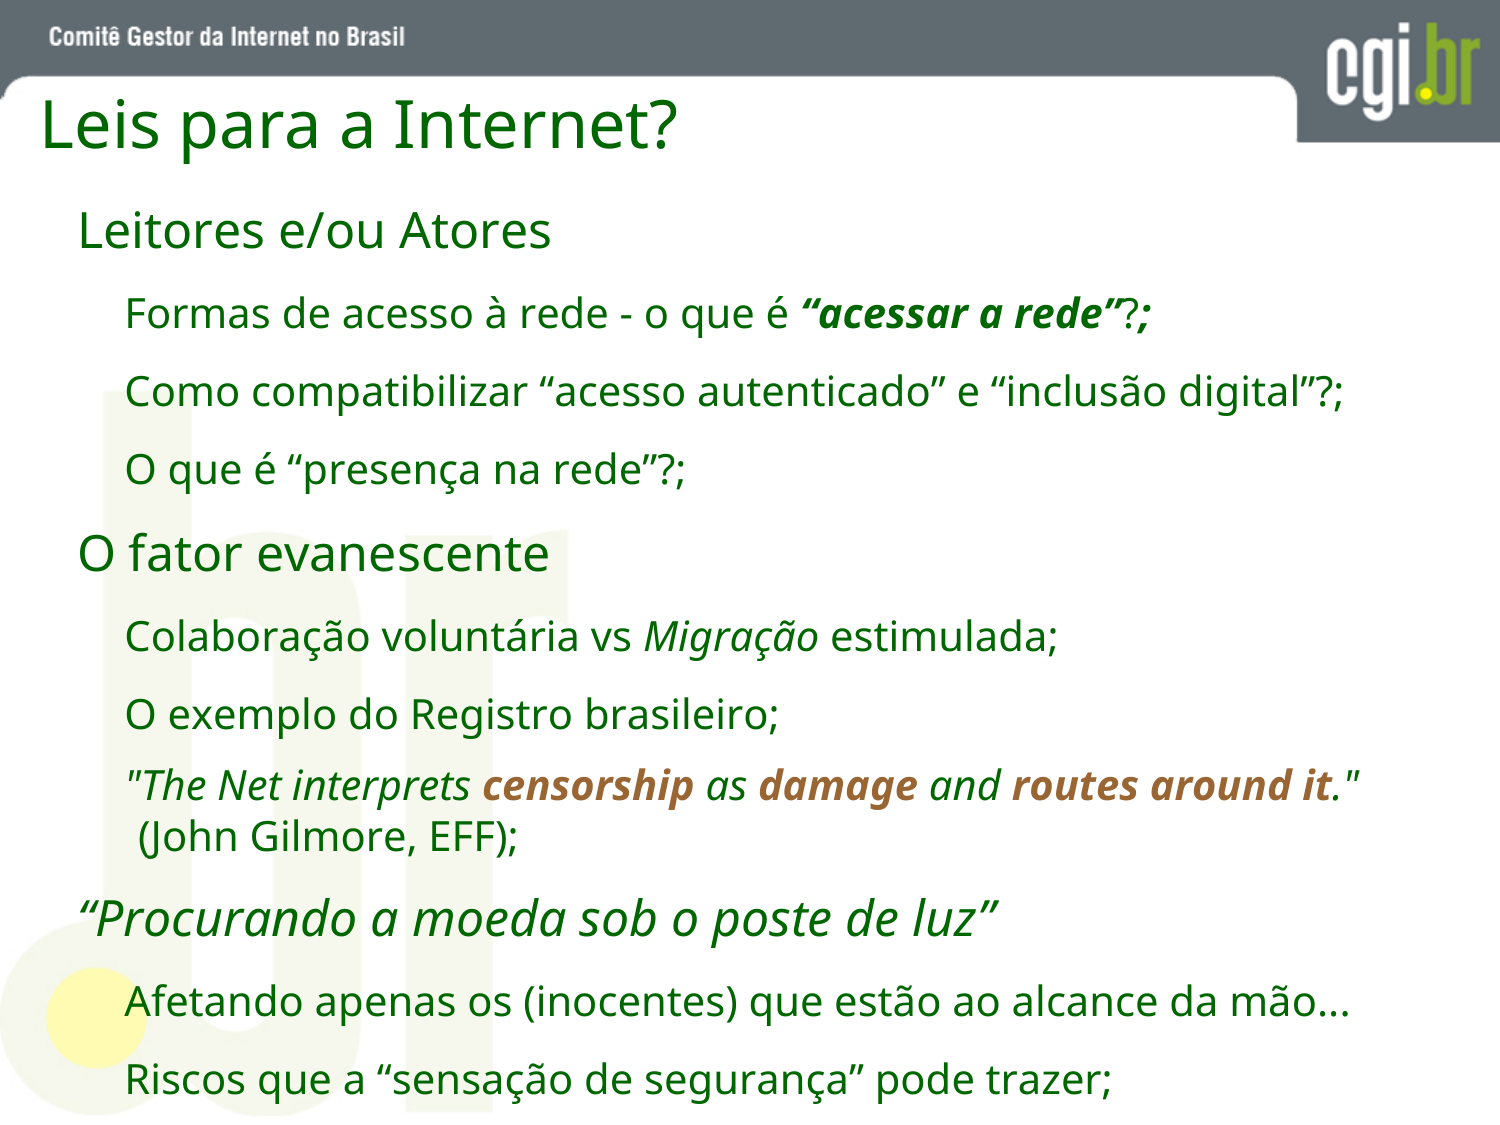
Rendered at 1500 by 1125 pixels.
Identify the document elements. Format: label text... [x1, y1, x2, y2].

list Leitores e/ou Atores Formas de acesso à rede - o que é “acessar a rede”?; Como compatibilizar “acesso autenticado” e “inclusão digital”?; O que é “presença na rede”?; O fator evanescente Colaboração voluntária vs Migração estimulada; O exemplo do Registro brasileiro; "The Net interprets censorship as damage and routes around it." (John Gilmore, EFF); “Procurando a moeda sob o poste de luz” Afetando apenas os (inocentes) que estão ao alcance da mão... Riscos que a “sensação de segurança” pode trazer; [62, 187, 1463, 1125]
title Leis para a Internet? [24, 74, 1375, 170]
picture [0, 0, 1500, 1125]
